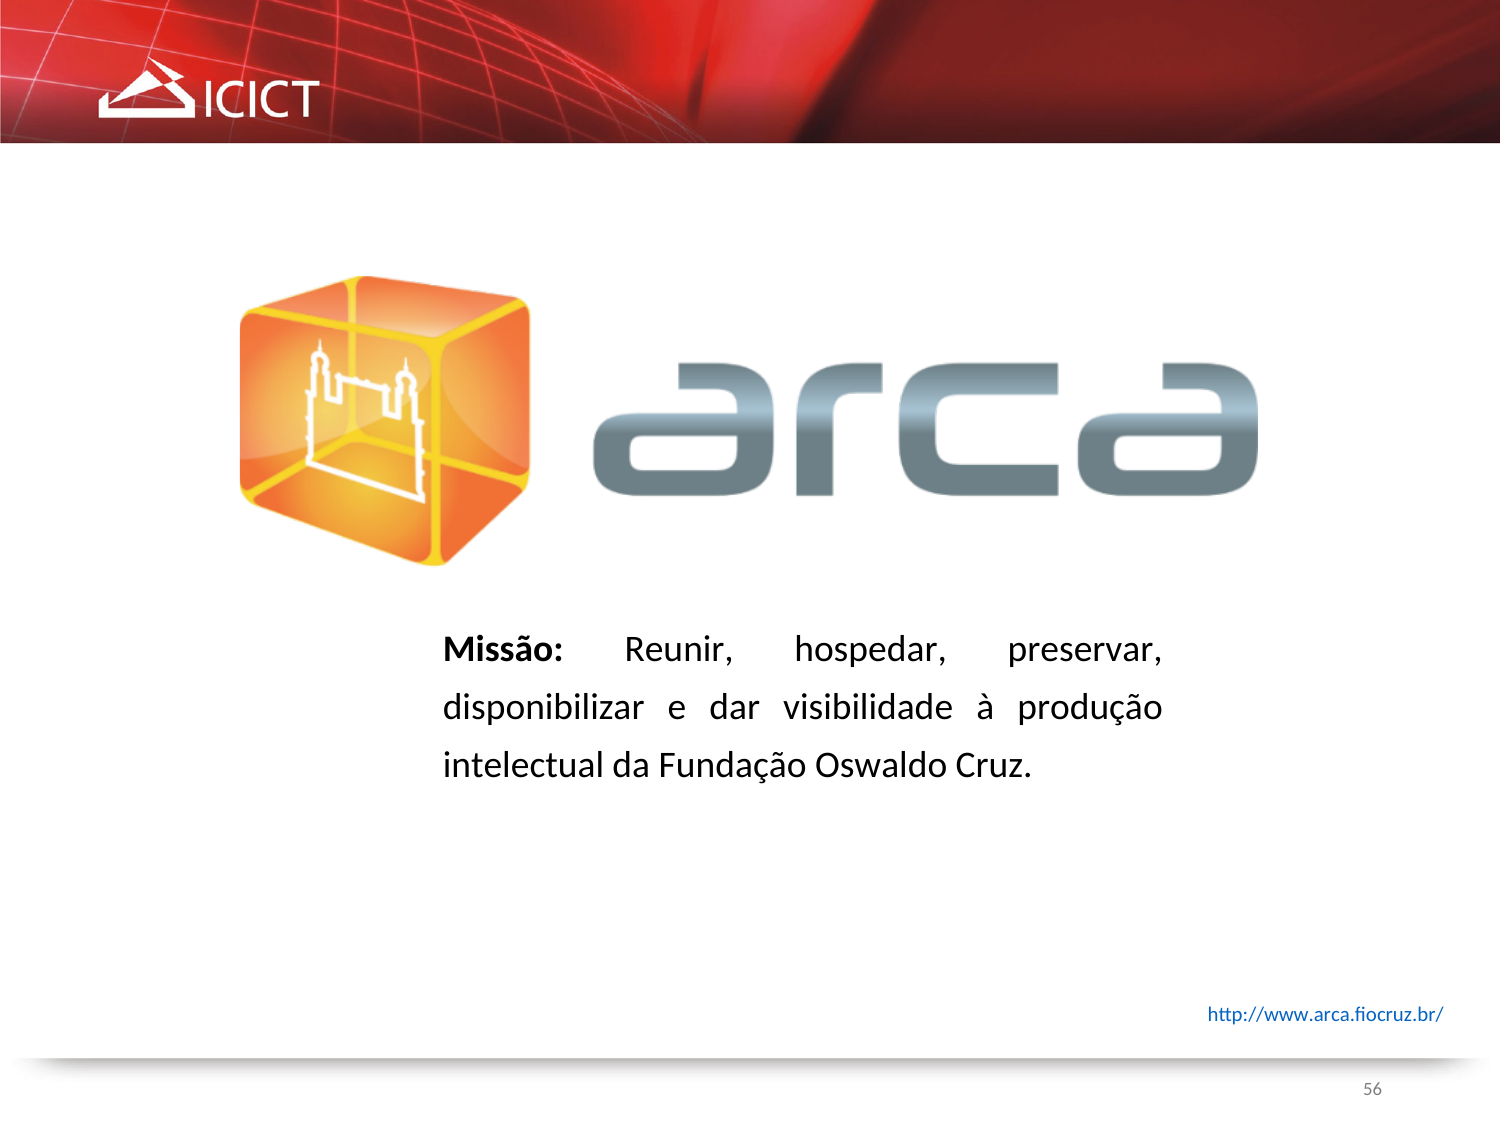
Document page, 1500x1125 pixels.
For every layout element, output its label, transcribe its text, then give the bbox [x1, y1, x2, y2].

text_box Missão: Reunir, hospedar, preservar, disponibilizar e dar visibilidade à produção intelectual da Fundação Oswaldo Cruz. [428, 602, 1179, 794]
text_box http://www.arca.fiocruz.br/ [1192, 992, 1500, 1034]
picture [0, 0, 1500, 1125]
text_box <número> [1059, 1057, 1397, 1118]
